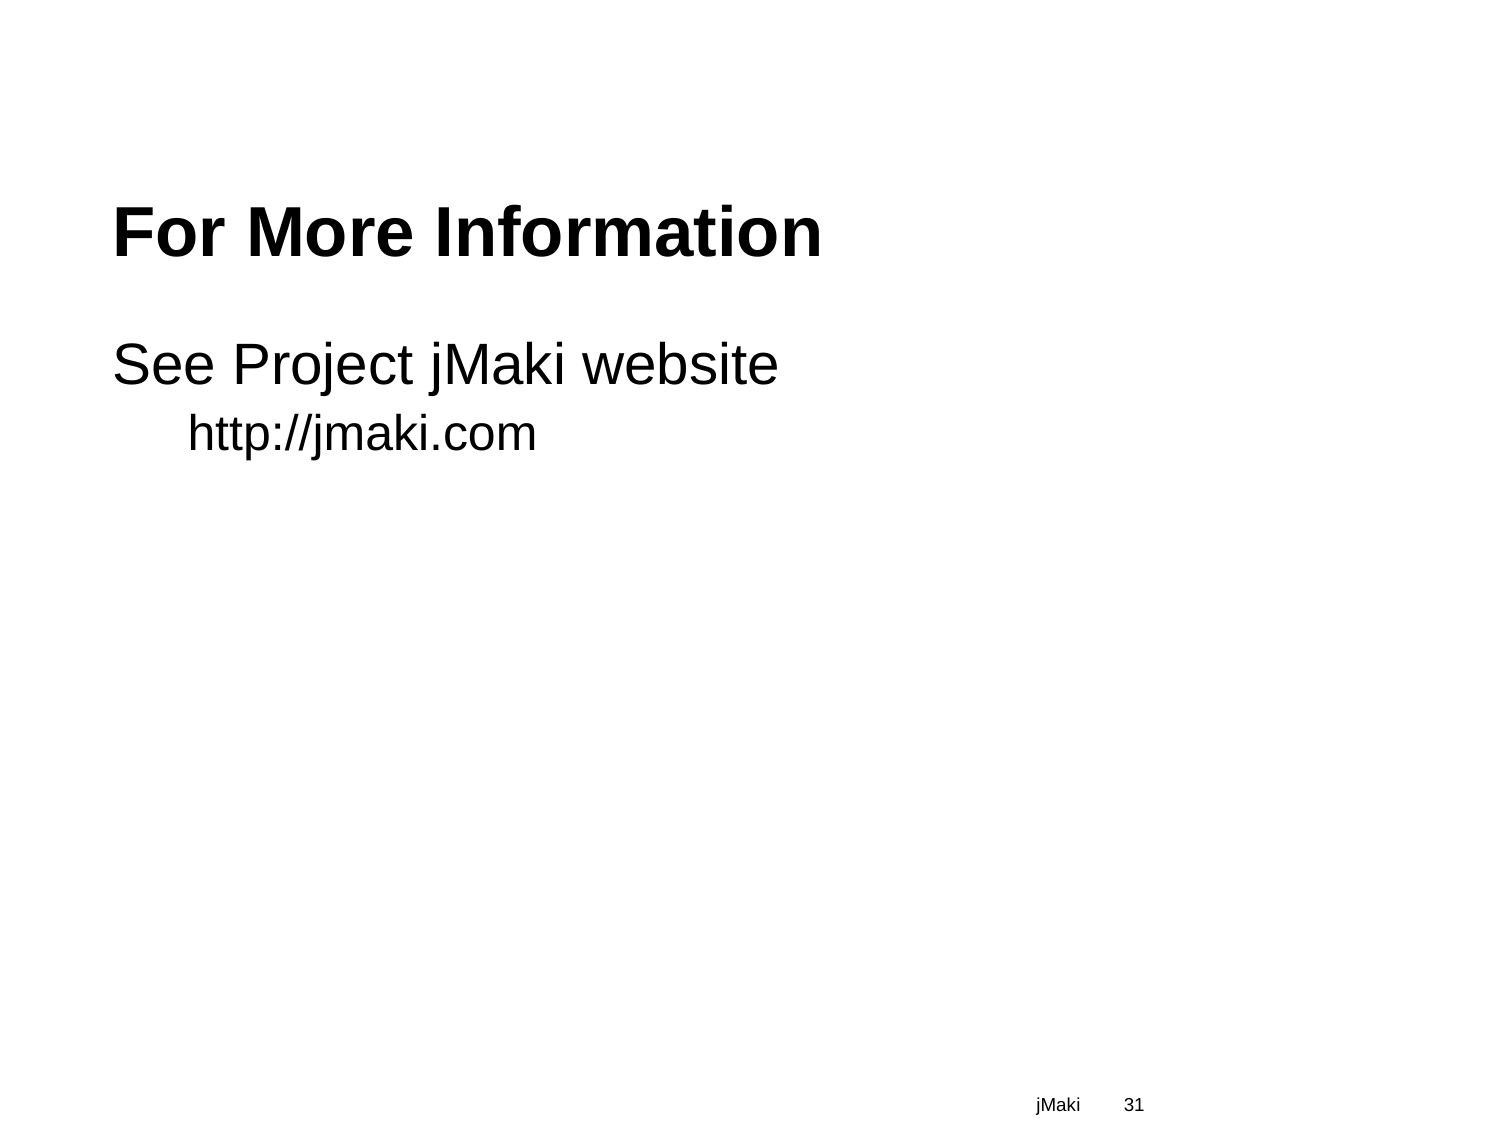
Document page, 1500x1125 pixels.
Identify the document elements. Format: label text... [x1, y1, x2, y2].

title For More Information [112, 119, 1417, 271]
list See Project jMaki website http://jmaki.com [112, 337, 1463, 1081]
